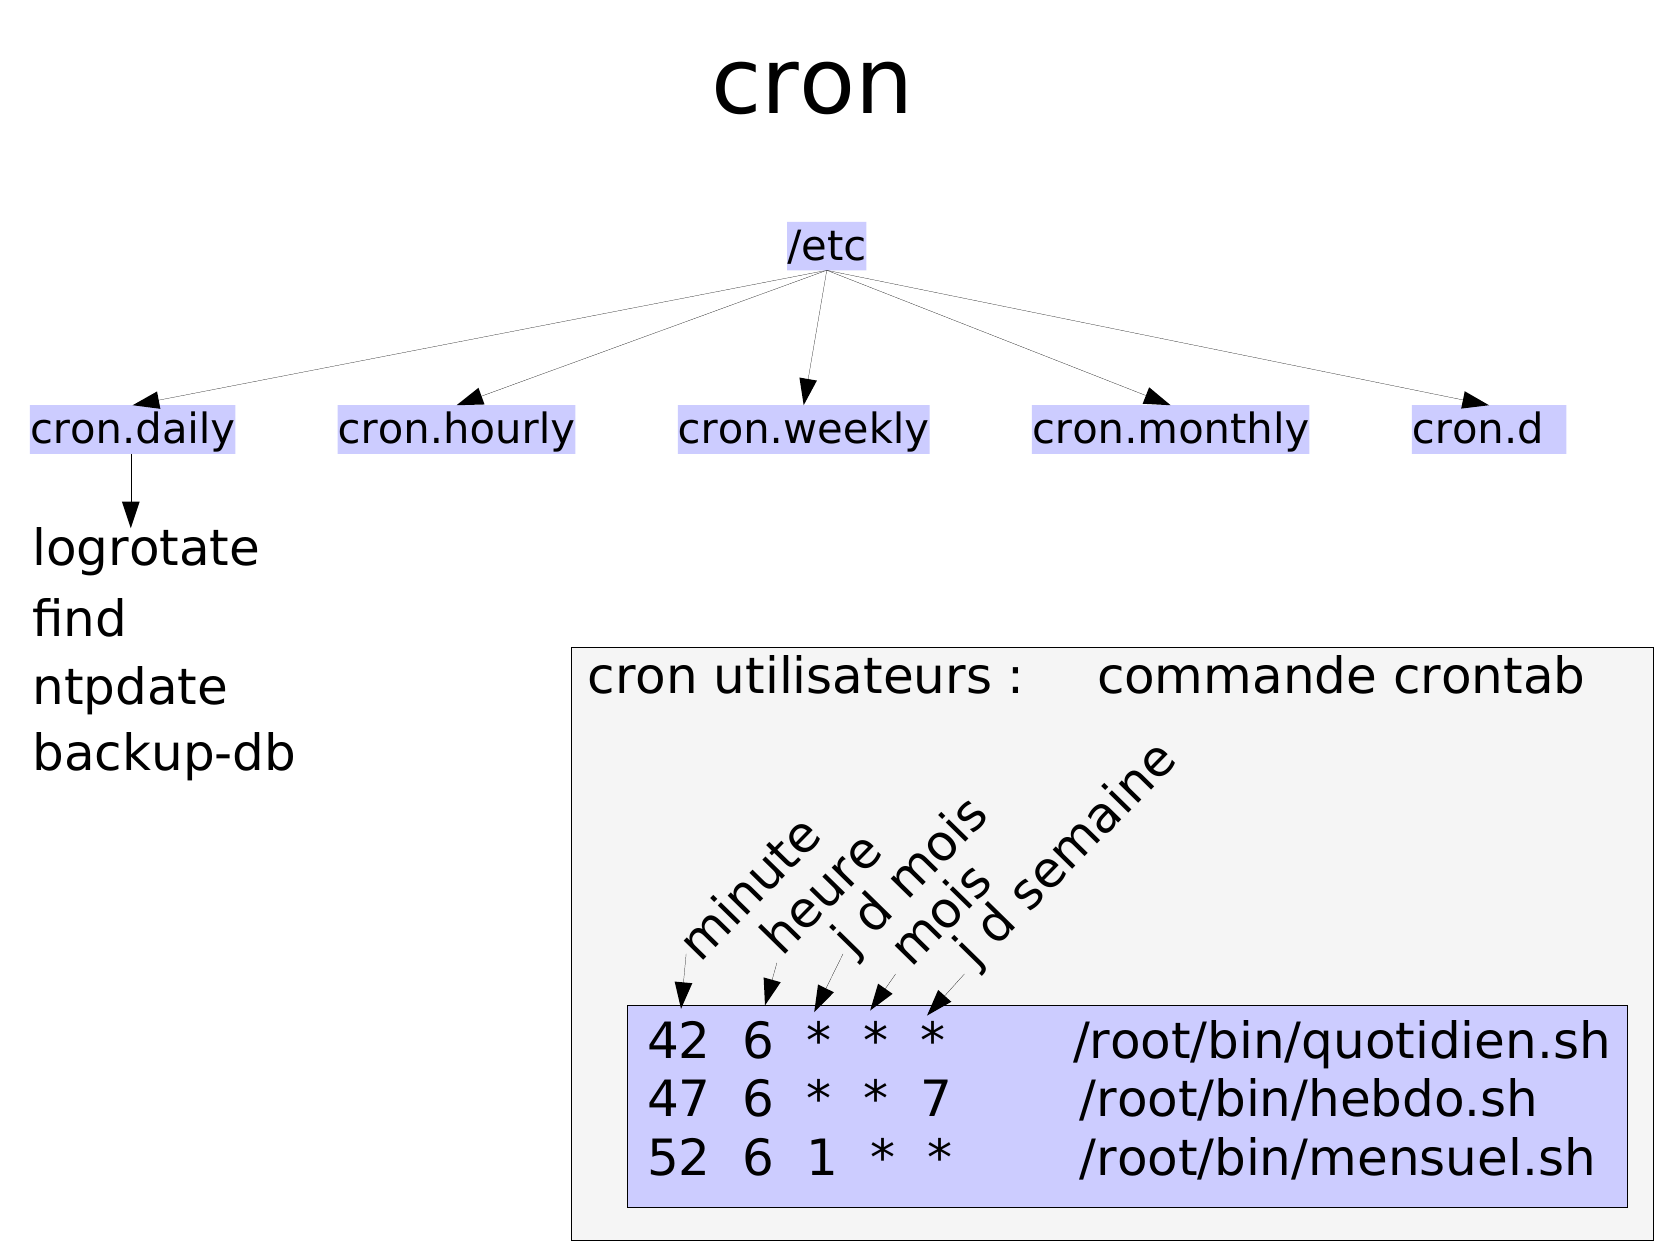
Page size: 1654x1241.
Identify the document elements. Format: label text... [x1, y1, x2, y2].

text_box cron.daily [29, 405, 236, 454]
text_box [571, 647, 1654, 1241]
text_box 42 6 * * * /root/bin/quotidien.sh 47 6 * * 7 /root/bin/hebdo.sh 52 6 1 * * /root/bin/mensuel.sh [647, 953, 1612, 1187]
text_box cron.monthly [1031, 405, 1310, 454]
text_box j d semaine [960, 728, 1197, 986]
text_box mois [878, 851, 1013, 986]
text_box cron.hourly [337, 405, 576, 454]
text_box j d mois [819, 783, 1009, 974]
text_box /etc [787, 221, 867, 271]
text_box cron utilisateurs : [571, 647, 1026, 706]
text_box commande crontab [1097, 647, 1587, 706]
title cron [121, 17, 1504, 143]
text_box ntpdate [32, 658, 229, 717]
text_box logrotate [32, 519, 261, 578]
text_box cron.d [1411, 405, 1567, 454]
text_box cron.weekly [677, 405, 930, 454]
text_box heure [749, 820, 887, 974]
text_box backup-db [32, 724, 297, 783]
text_box minute [667, 804, 830, 980]
text_box find [32, 589, 128, 648]
